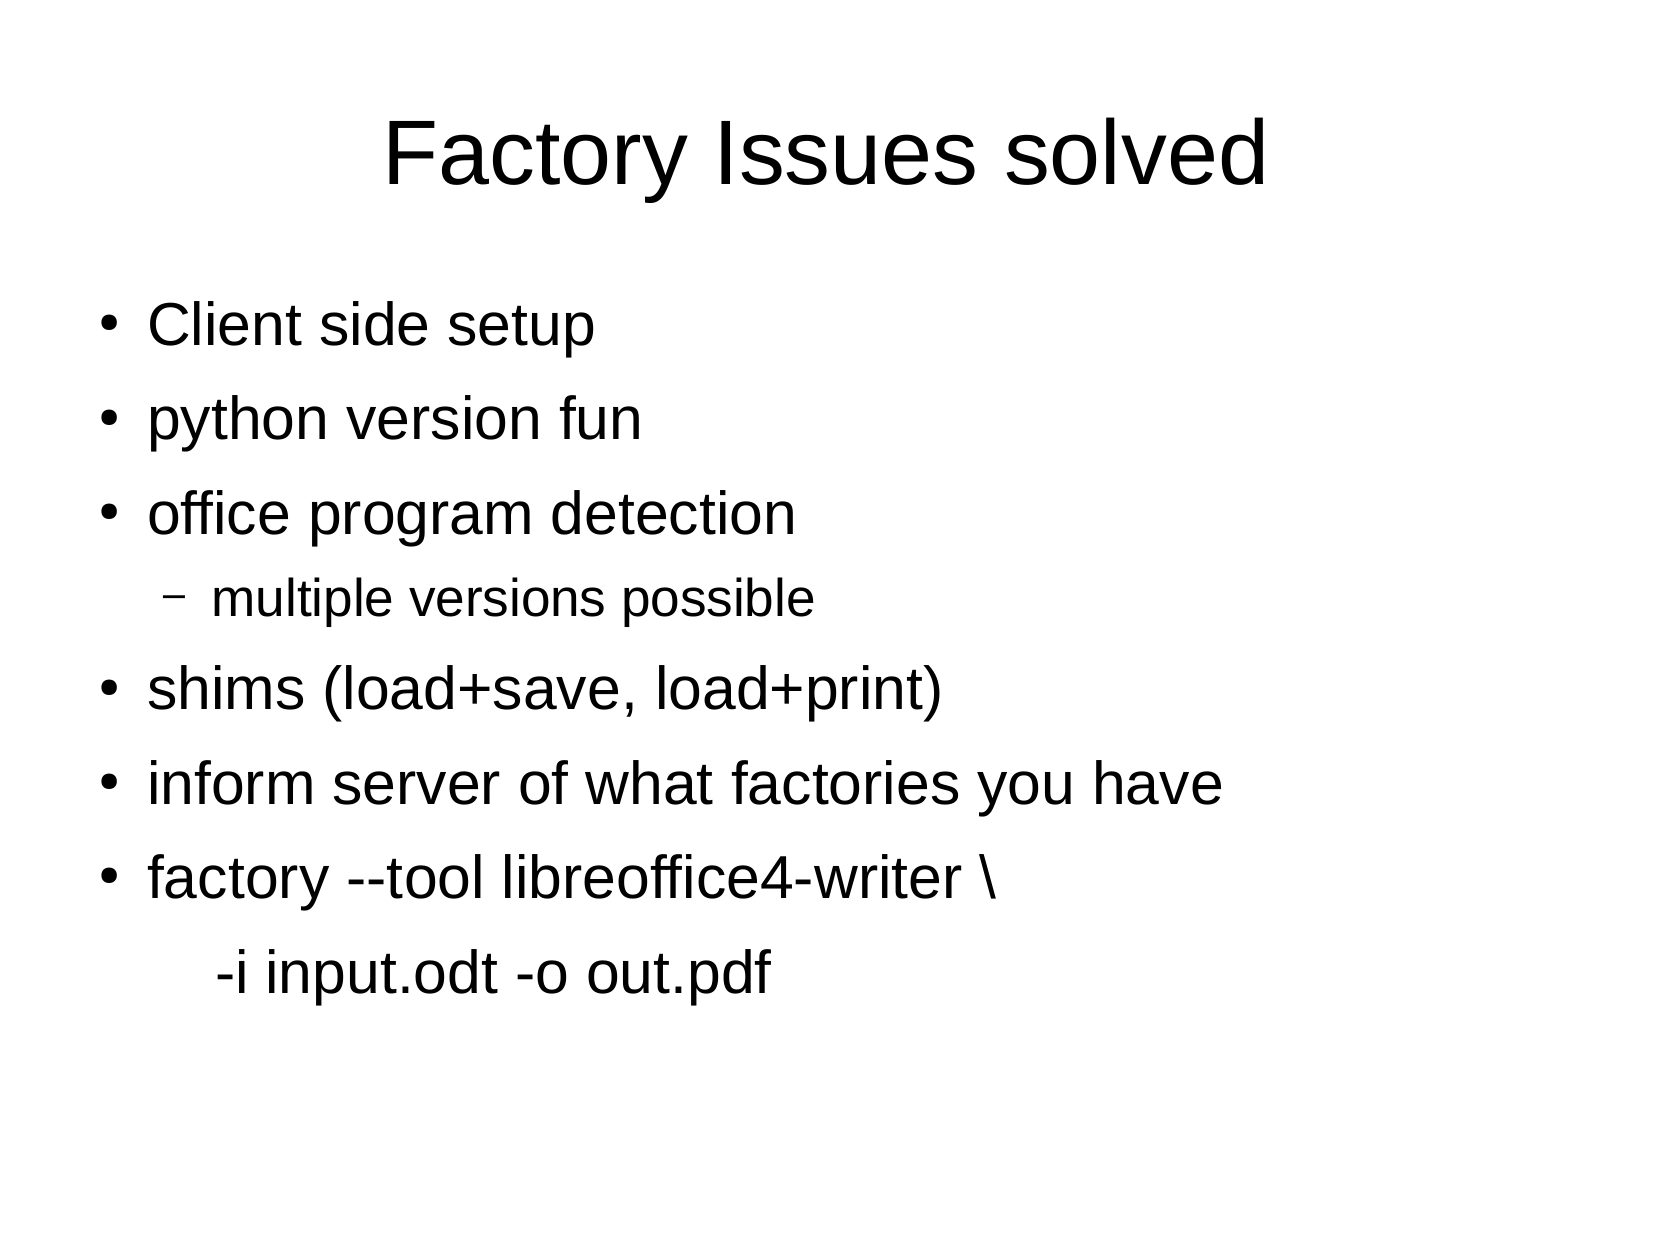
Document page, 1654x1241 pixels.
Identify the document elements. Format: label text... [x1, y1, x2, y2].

title Factory Issues solved [82, 49, 1571, 257]
list Client side setup python version fun office program detection multiple versions possible shims (load+save, load+print) inform server of what factories you have factory --tool libreoffice4-writer \ -i input.odt -o out.pdf [82, 290, 1571, 1010]
